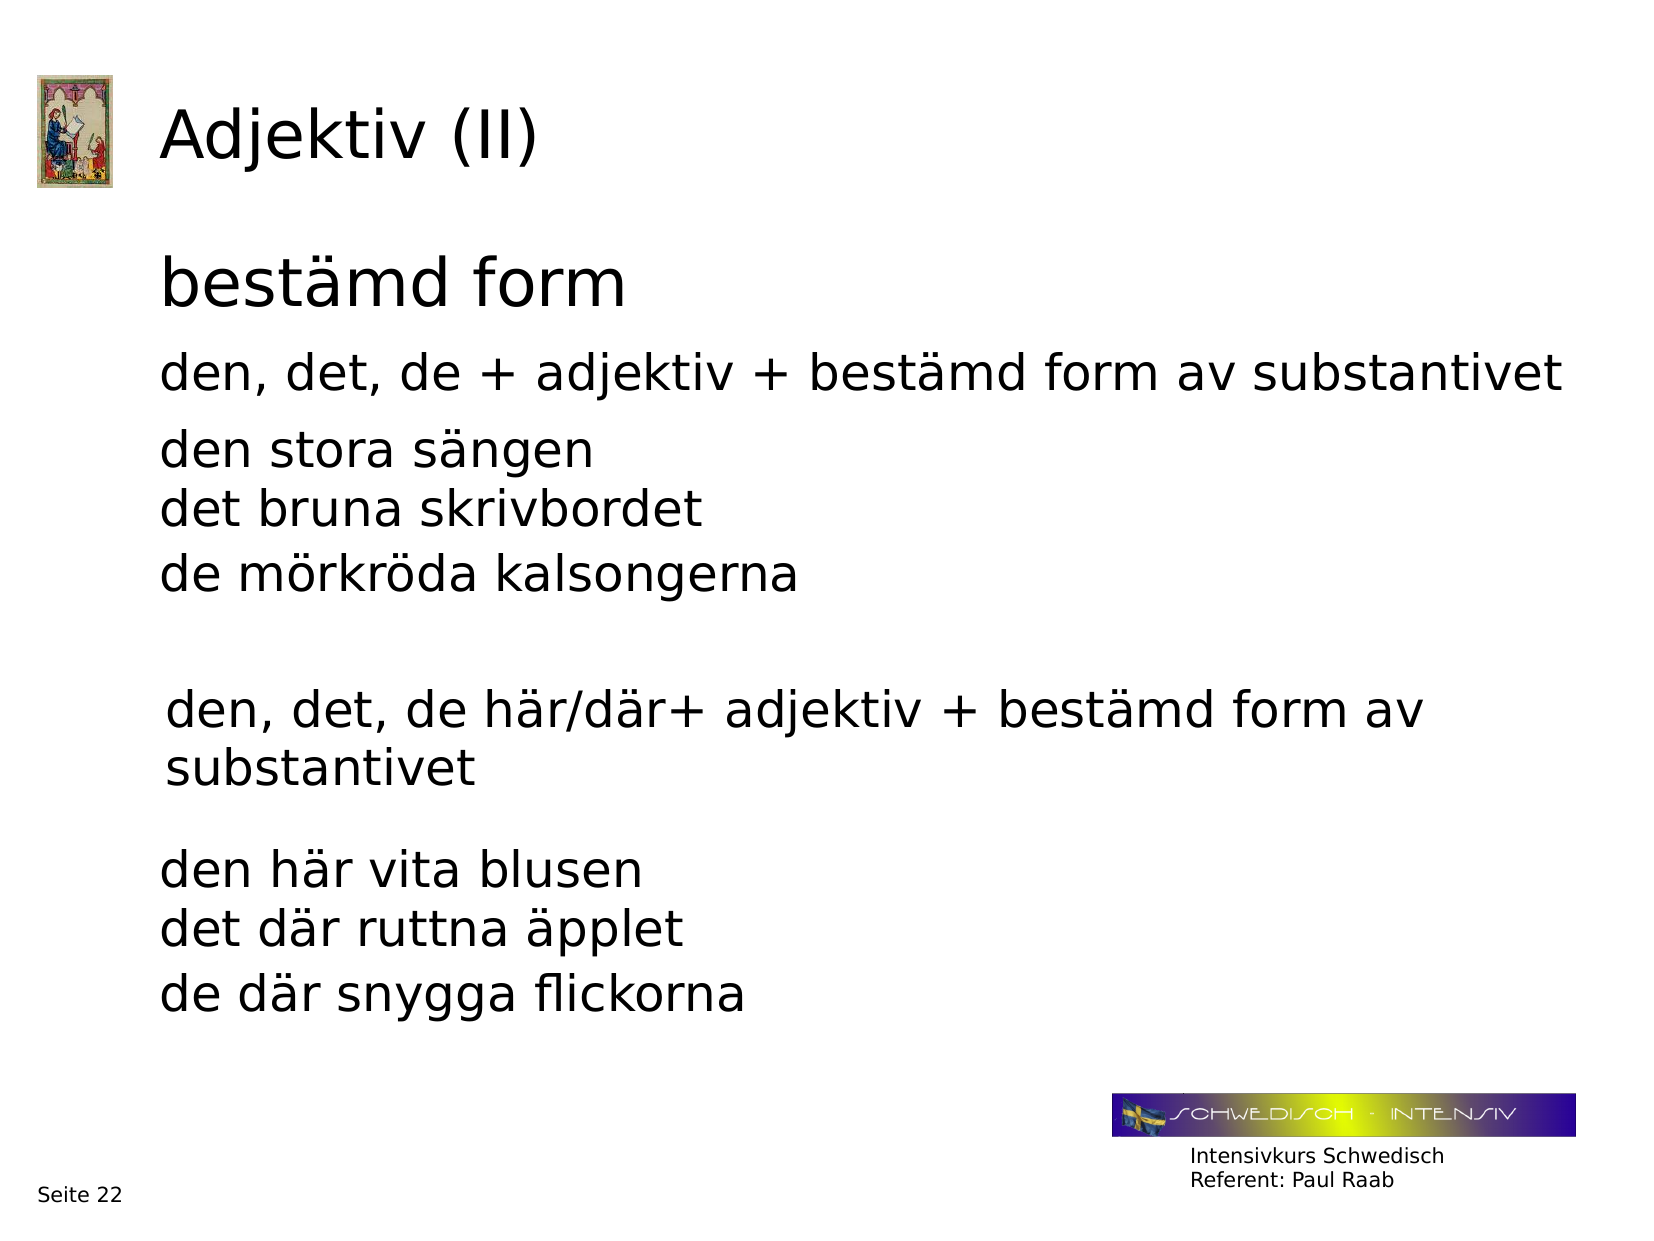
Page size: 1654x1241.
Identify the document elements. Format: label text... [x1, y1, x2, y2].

text_box den, det, de här/där+ adjektiv + bestämd form av substantivet [150, 673, 1457, 805]
text_box de där snygga flickorna [144, 957, 1088, 1031]
text_box det där ruttna äpplet [144, 892, 976, 957]
picture [37, 75, 113, 188]
text_box de mörkröda kalsongerna [144, 537, 863, 612]
text_box bestämd form [144, 236, 713, 330]
text_box Adjektiv (II) [144, 88, 563, 182]
picture [1112, 1093, 1576, 1137]
text_box det bruna skrivbordet [144, 472, 751, 537]
text_box den, det, de + adjektiv + bestämd form av substantivet [144, 337, 1651, 411]
text_box den här vita blusen [144, 833, 751, 892]
text_box den stora sängen [144, 413, 751, 472]
